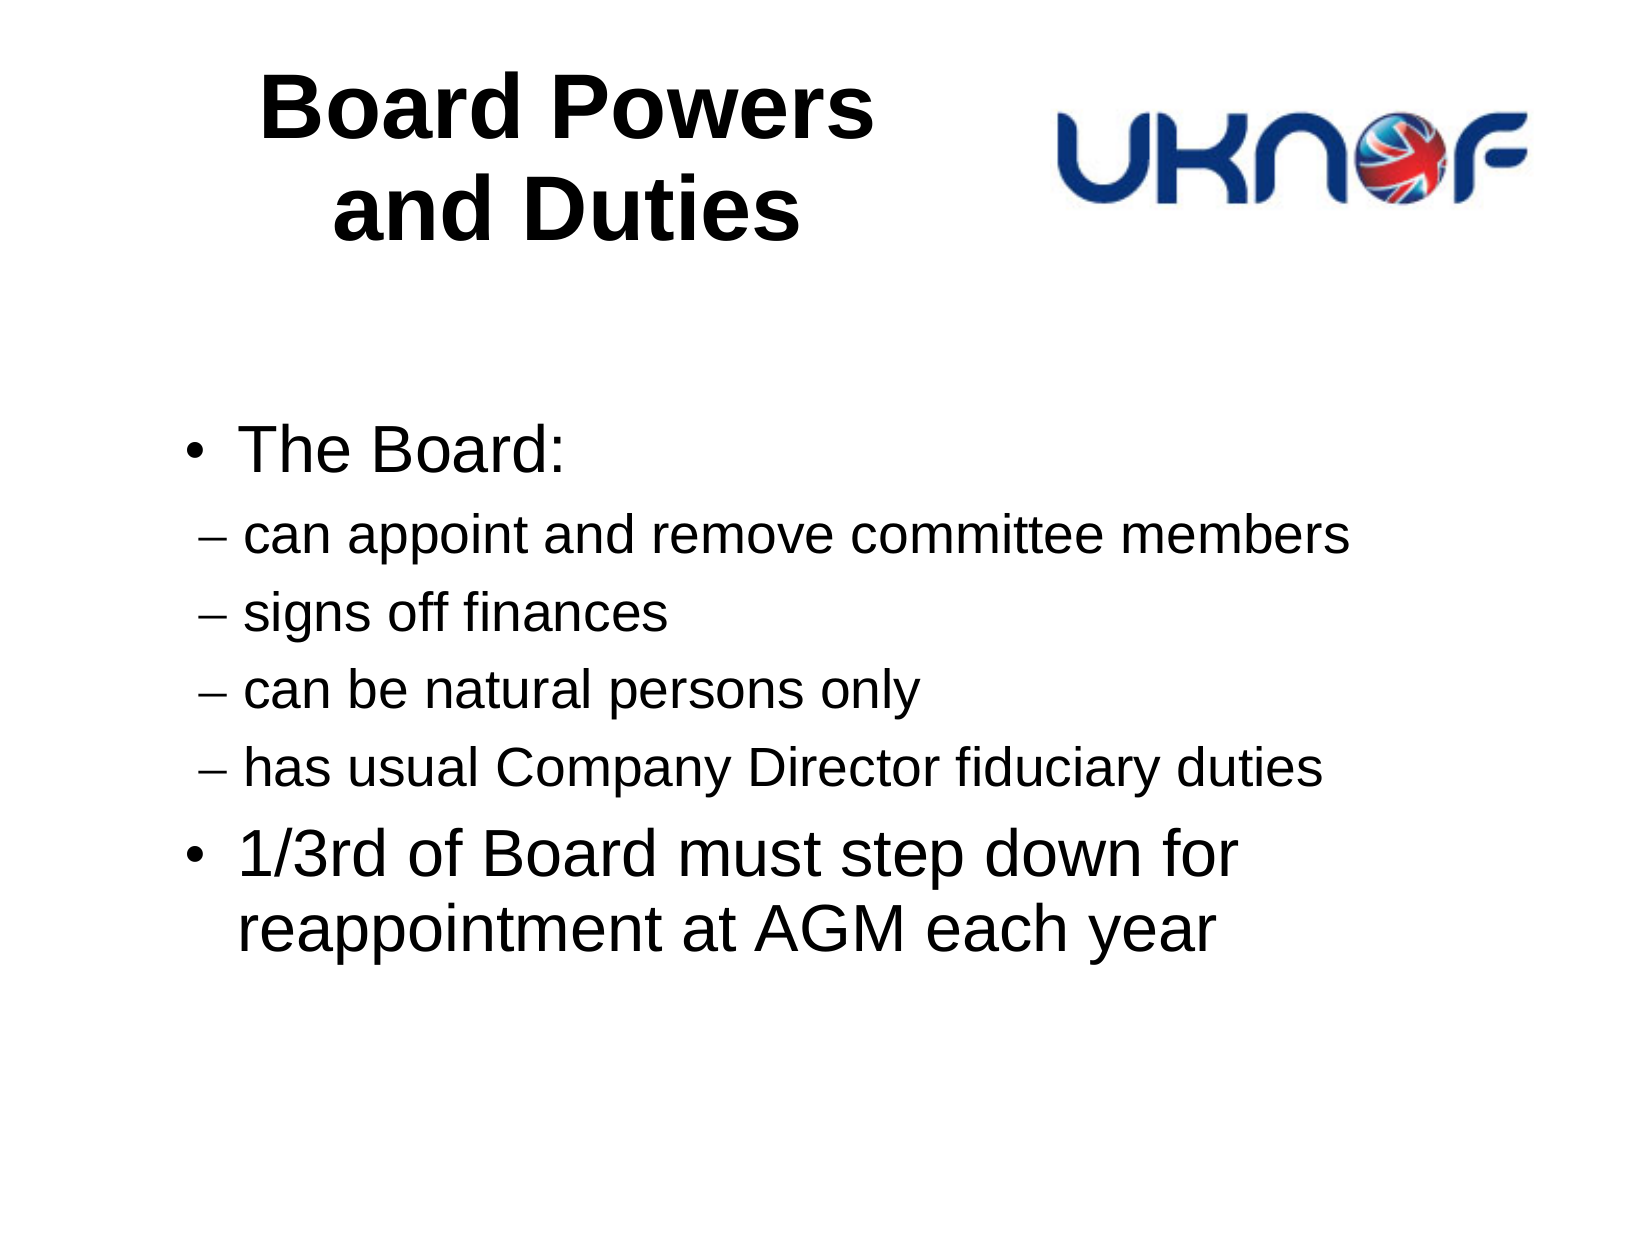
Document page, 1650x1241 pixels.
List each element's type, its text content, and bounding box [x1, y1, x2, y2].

list The Board: can appoint and remove committee members signs off finances can be natural persons only has usual Company Director fiduciary duties 1/3rd of Board must step down for reappointment at AGM each year [123, 412, 1524, 1167]
picture [1050, 93, 1536, 225]
title Board Powers and Duties [123, 37, 1013, 279]
